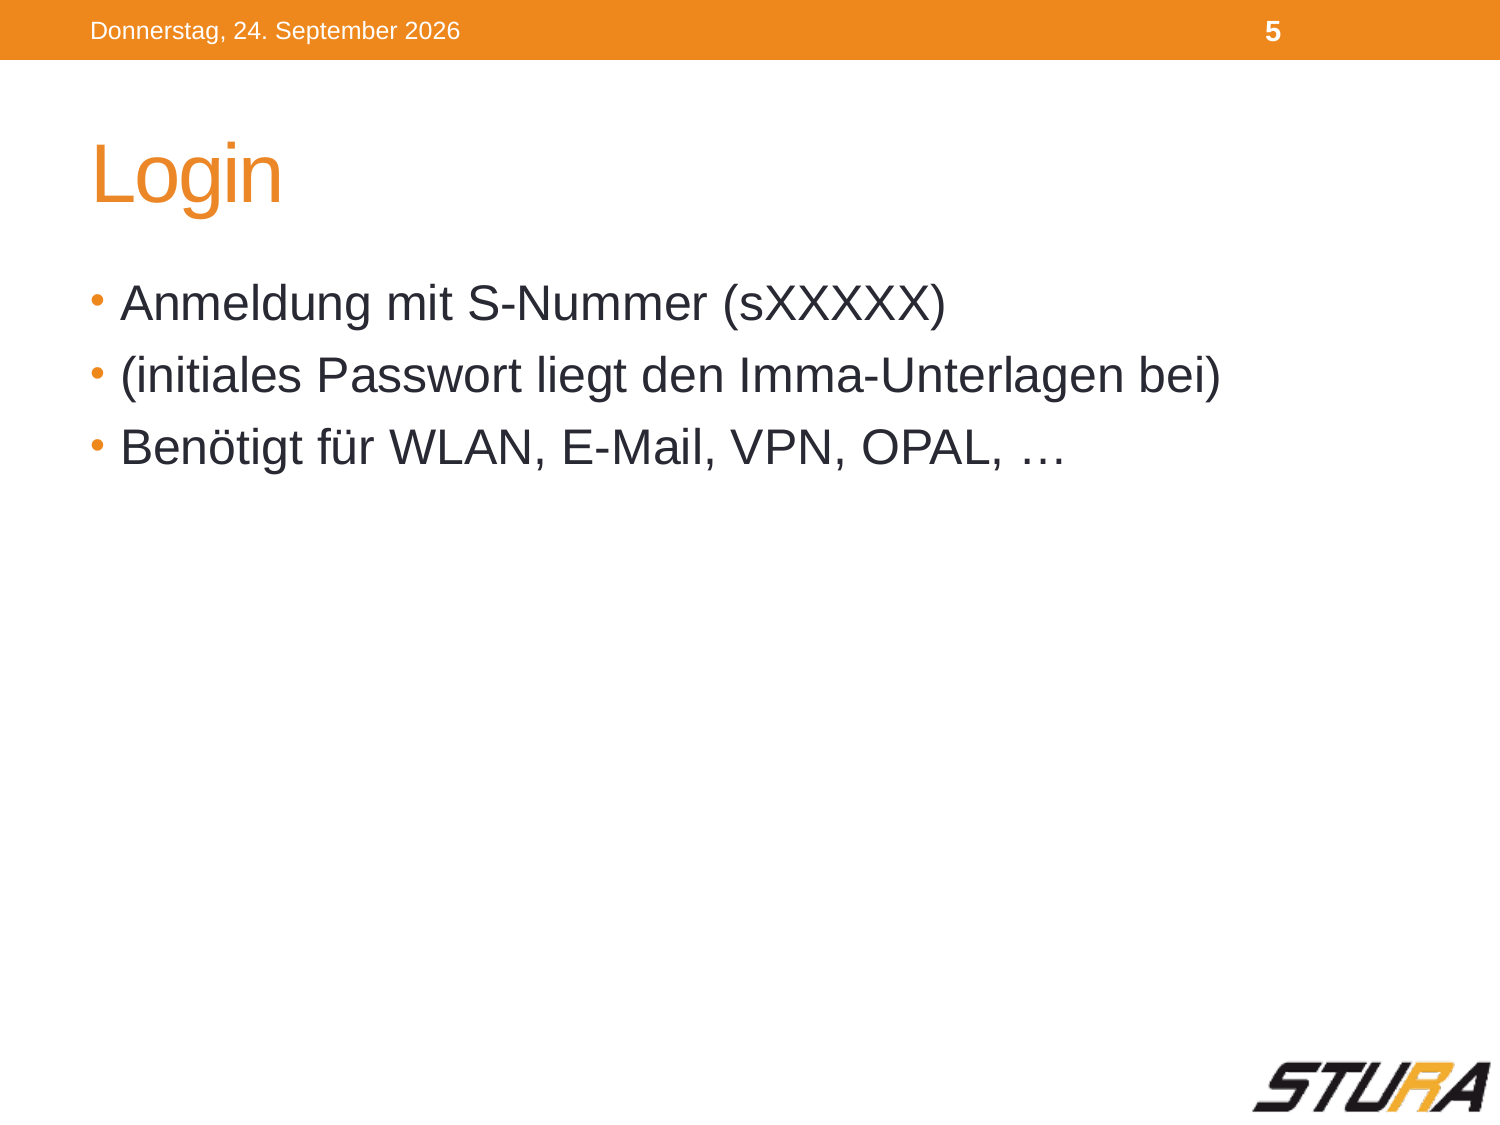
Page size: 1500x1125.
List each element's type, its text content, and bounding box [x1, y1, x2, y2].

title Login [75, 87, 1426, 251]
list Anmeldung mit S-Nummer (sXXXXX) (initiales Passwort liegt den Imma-Unterlagen bei) Benötigt für WLAN, E-Mail, VPN, OPAL, … [75, 262, 1426, 507]
text_box Mittwoch, 21. September 16 [75, 3, 550, 57]
text_box ‹Nr.› [1250, 3, 1426, 57]
